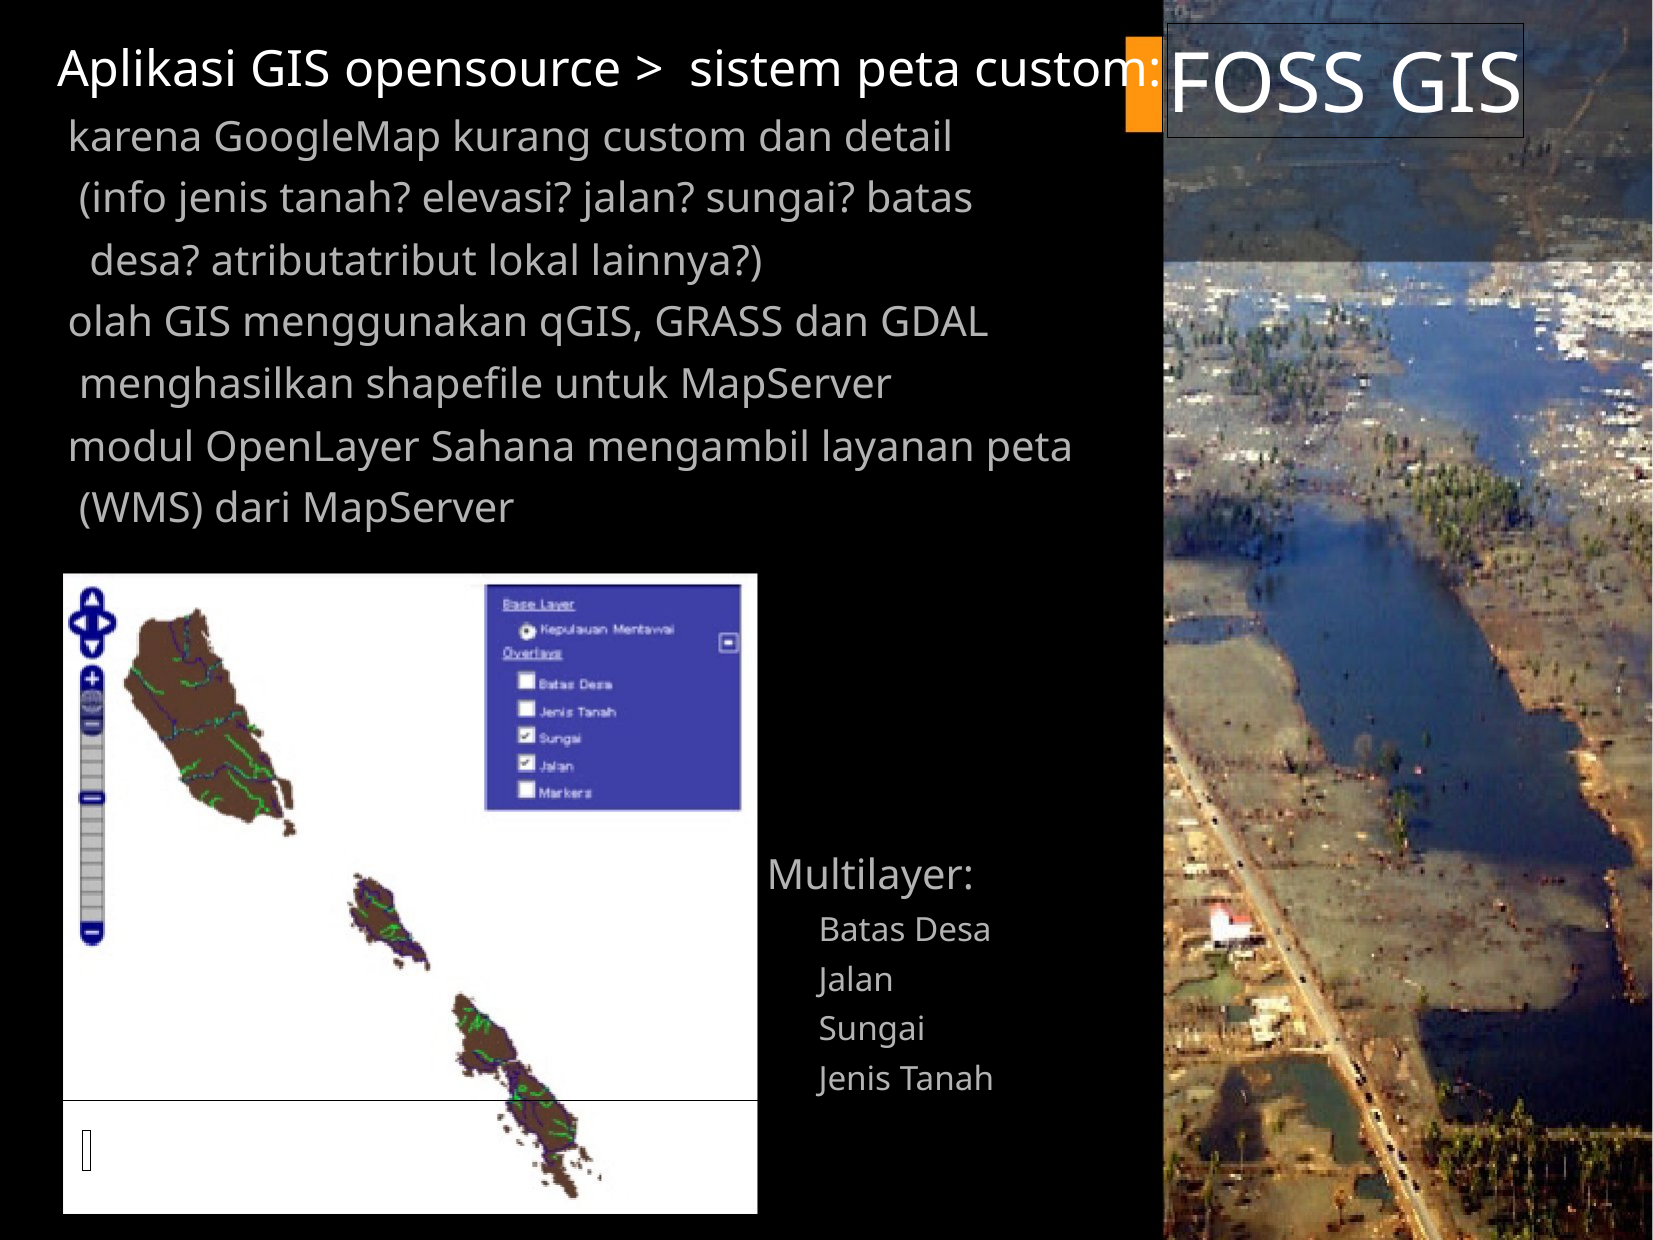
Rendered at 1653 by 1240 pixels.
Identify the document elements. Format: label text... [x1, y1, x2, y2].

text_box Aplikasi GIS opensource ­> sistem peta custom: ­ karena GoogleMap kurang custom dan detail (info jenis tanah? elevasi? jalan? sungai? batas desa? atribut­atribut lokal lainnya?) ­ olah GIS menggunakan qGIS, GRASS dan GDAL menghasilkan shapefile untuk MapServer ­ modul OpenLayer Sahana mengambil layanan peta (WMS) dari MapServer Multilayer: Batas Desa Jalan Sungai Jenis Tanah [57, 27, 1163, 1101]
picture [0, 0, 1653, 1240]
text_box FOSS GIS [1167, 23, 1524, 138]
